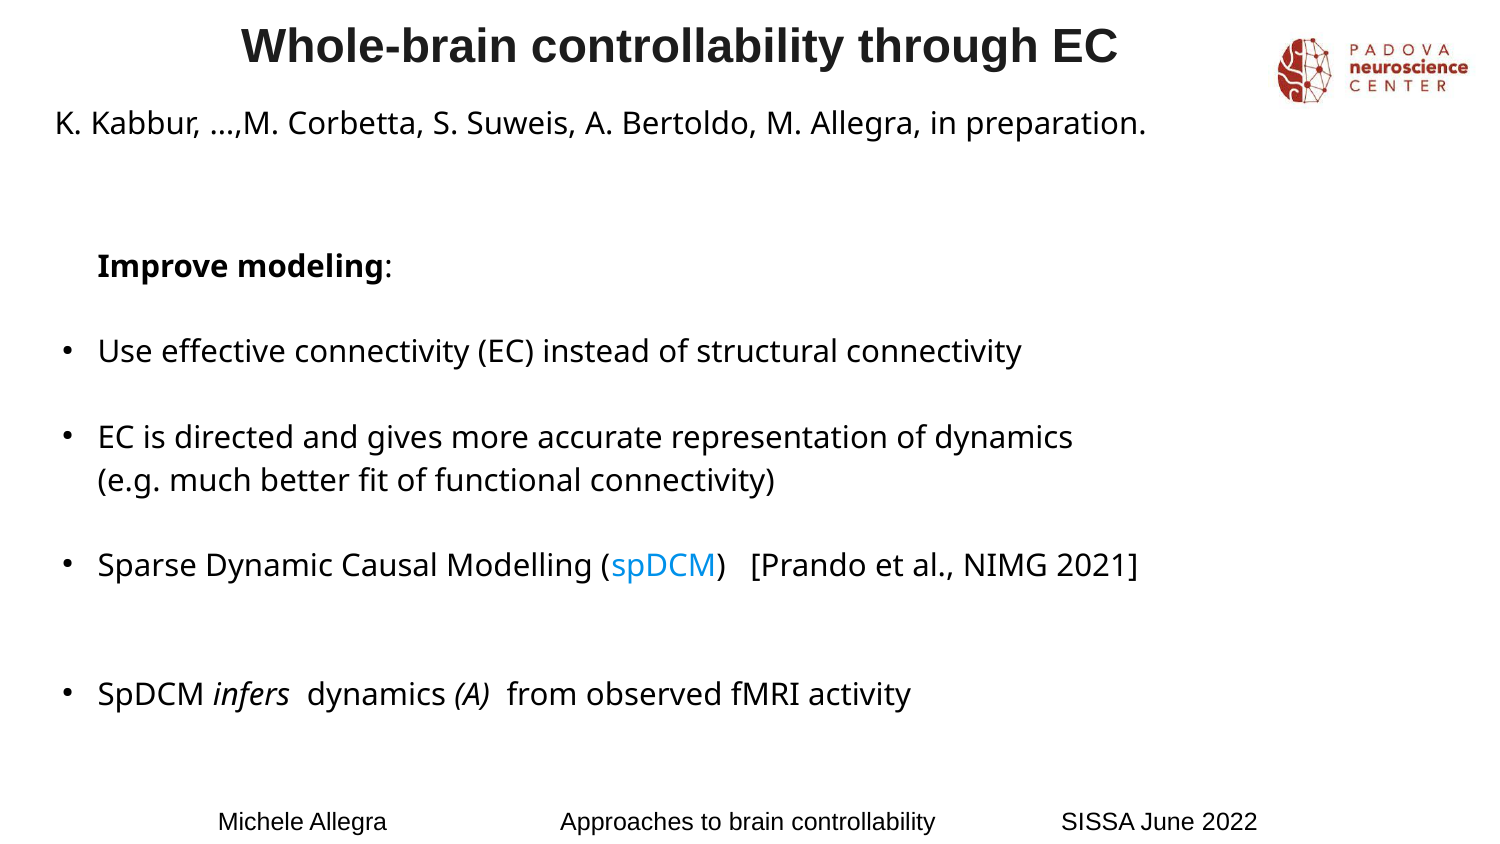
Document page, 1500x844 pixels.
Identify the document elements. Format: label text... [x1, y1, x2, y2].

text_box Whole-brain controllability through EC [0, 0, 1342, 88]
picture [1268, 10, 1476, 123]
text_box K. Kabbur, …,M. Corbetta, S. Suweis, A. Bertoldo, M. Allegra, in preparation. [0, 88, 1279, 156]
text_box Improve modeling: Use effective connectivity (EC) instead of structural connectivity EC is directed and gives more accurate representation of dynamics (e.g. much better fit of functional connectivity) Sparse Dynamic Causal Modelling (spDCM) [Prando et al., NIMG 2021] SpDCM infers dynamics (A) from observed fMRI activity [47, 236, 1312, 759]
text_box Michele Allegra Approaches to brain controllability SISSA June 2022 [64, 794, 1415, 844]
